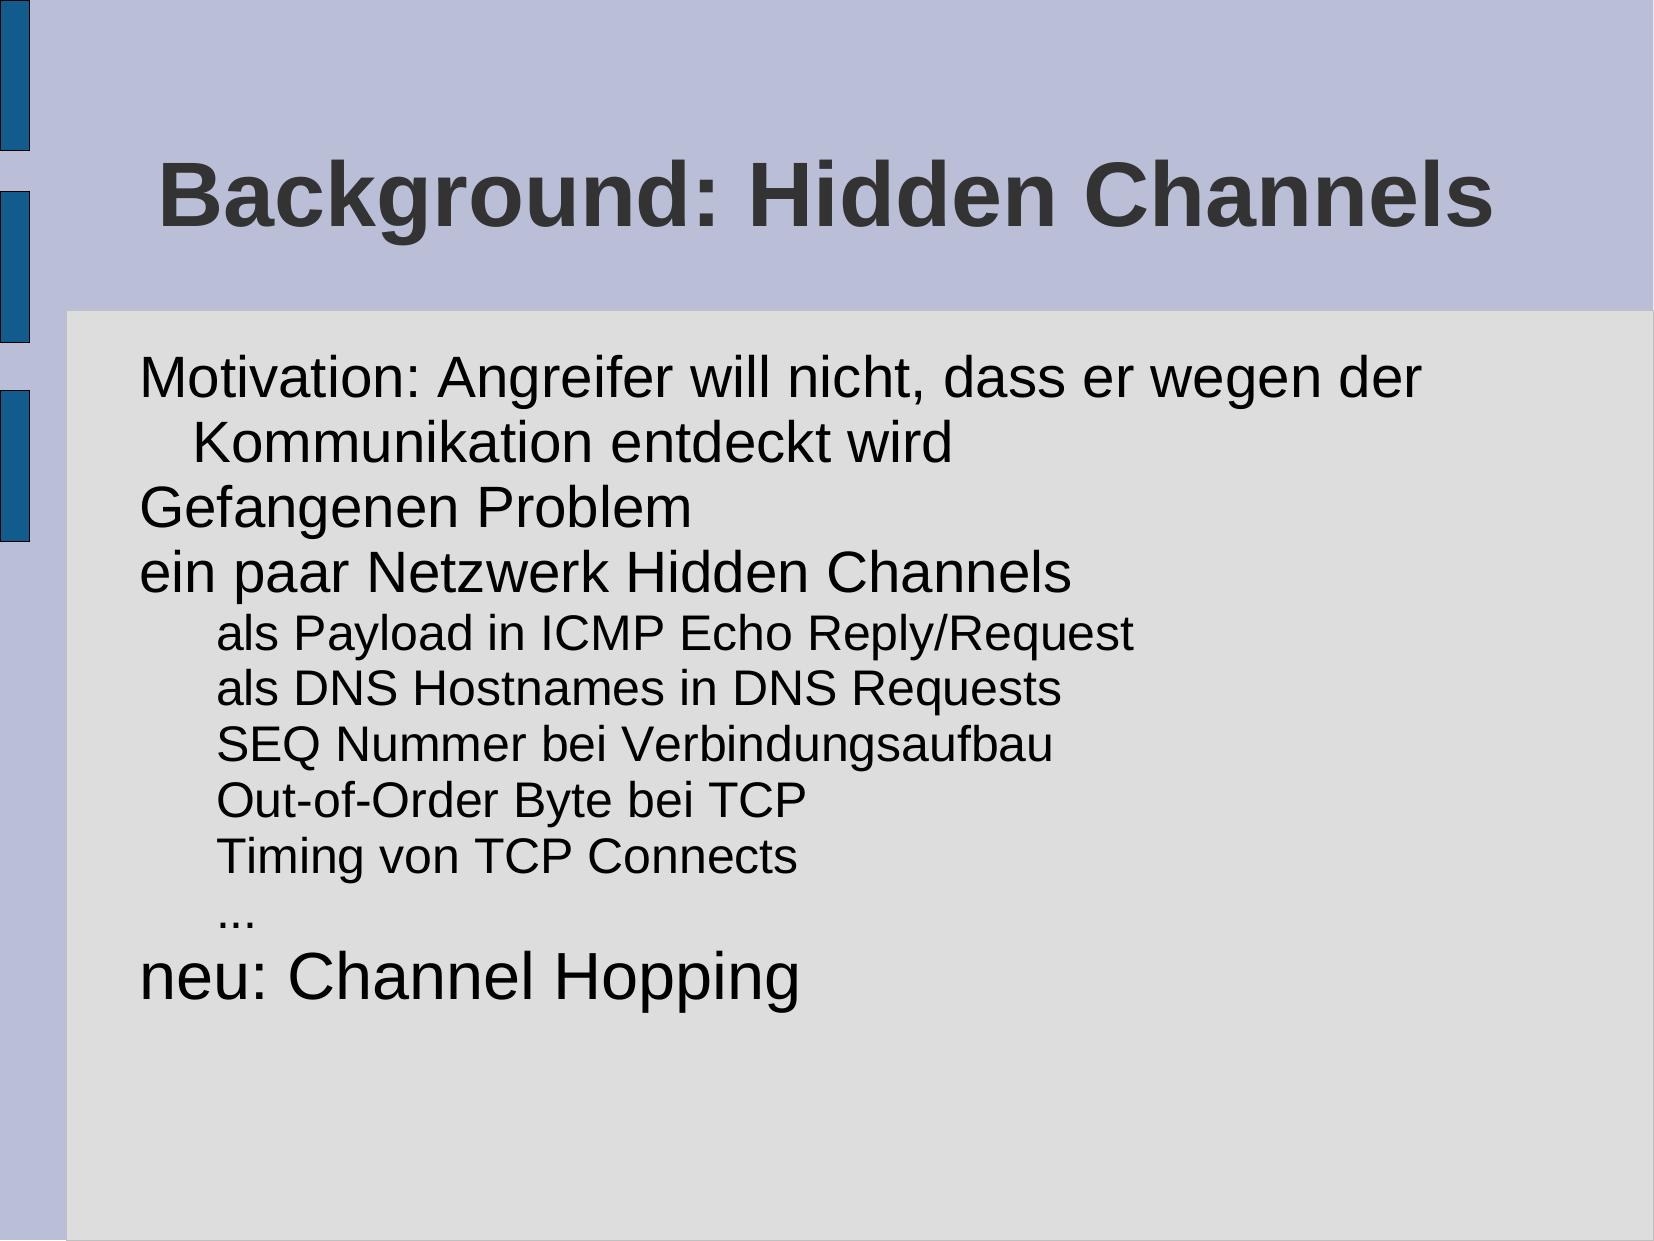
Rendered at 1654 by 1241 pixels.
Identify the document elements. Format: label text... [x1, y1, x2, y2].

list Motivation: Angreifer will nicht, dass er wegen der Kommunikation entdeckt wird Gefangenen Problem ein paar Netzwerk Hidden Channels als Payload in ICMP Echo Reply/Request als DNS Hostnames in DNS Requests SEQ Nummer bei Verbindungsaufbau Out-of-Order Byte bei TCP Timing von TCP Connects ... neu: Channel Hopping [121, 344, 1534, 1236]
title Background: Hidden Channels [121, 98, 1534, 291]
